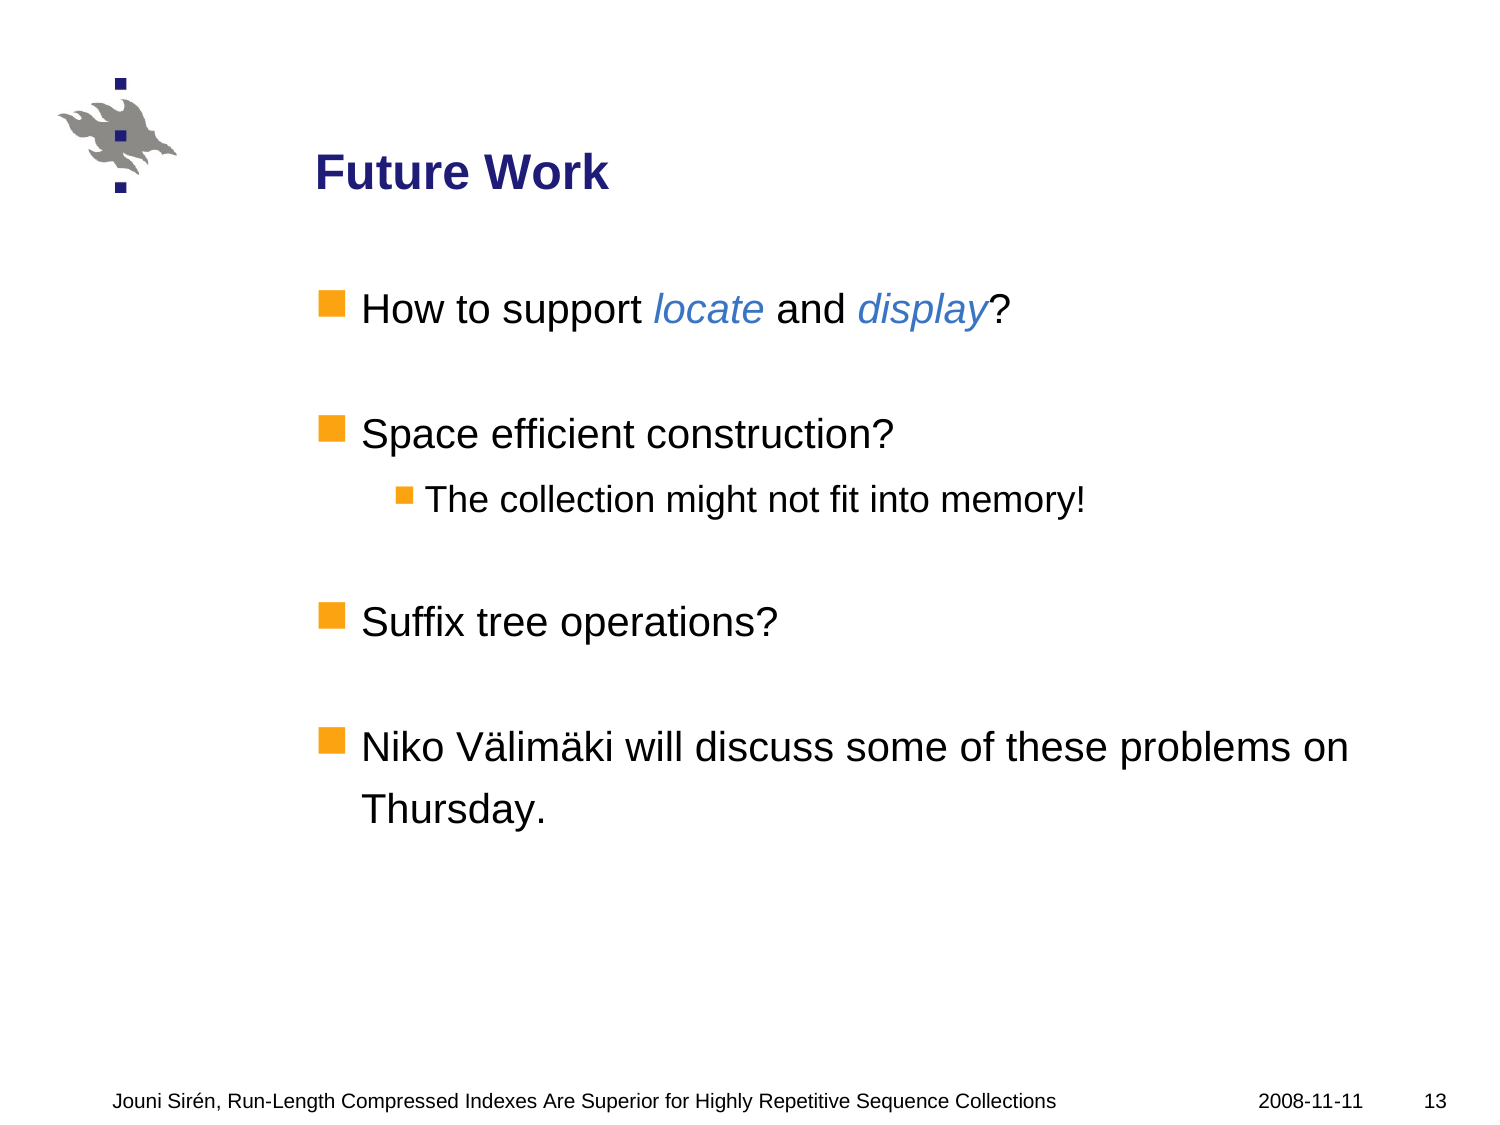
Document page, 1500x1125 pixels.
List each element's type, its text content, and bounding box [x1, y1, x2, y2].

title Future Work [299, 24, 1450, 209]
picture [57, 78, 177, 193]
list How to support locate and display? Space efficient construction? The collection might not fit into memory! Suffix tree operations? Niko Välimäki will discuss some of these problems on Thursday. [299, 262, 1450, 1076]
